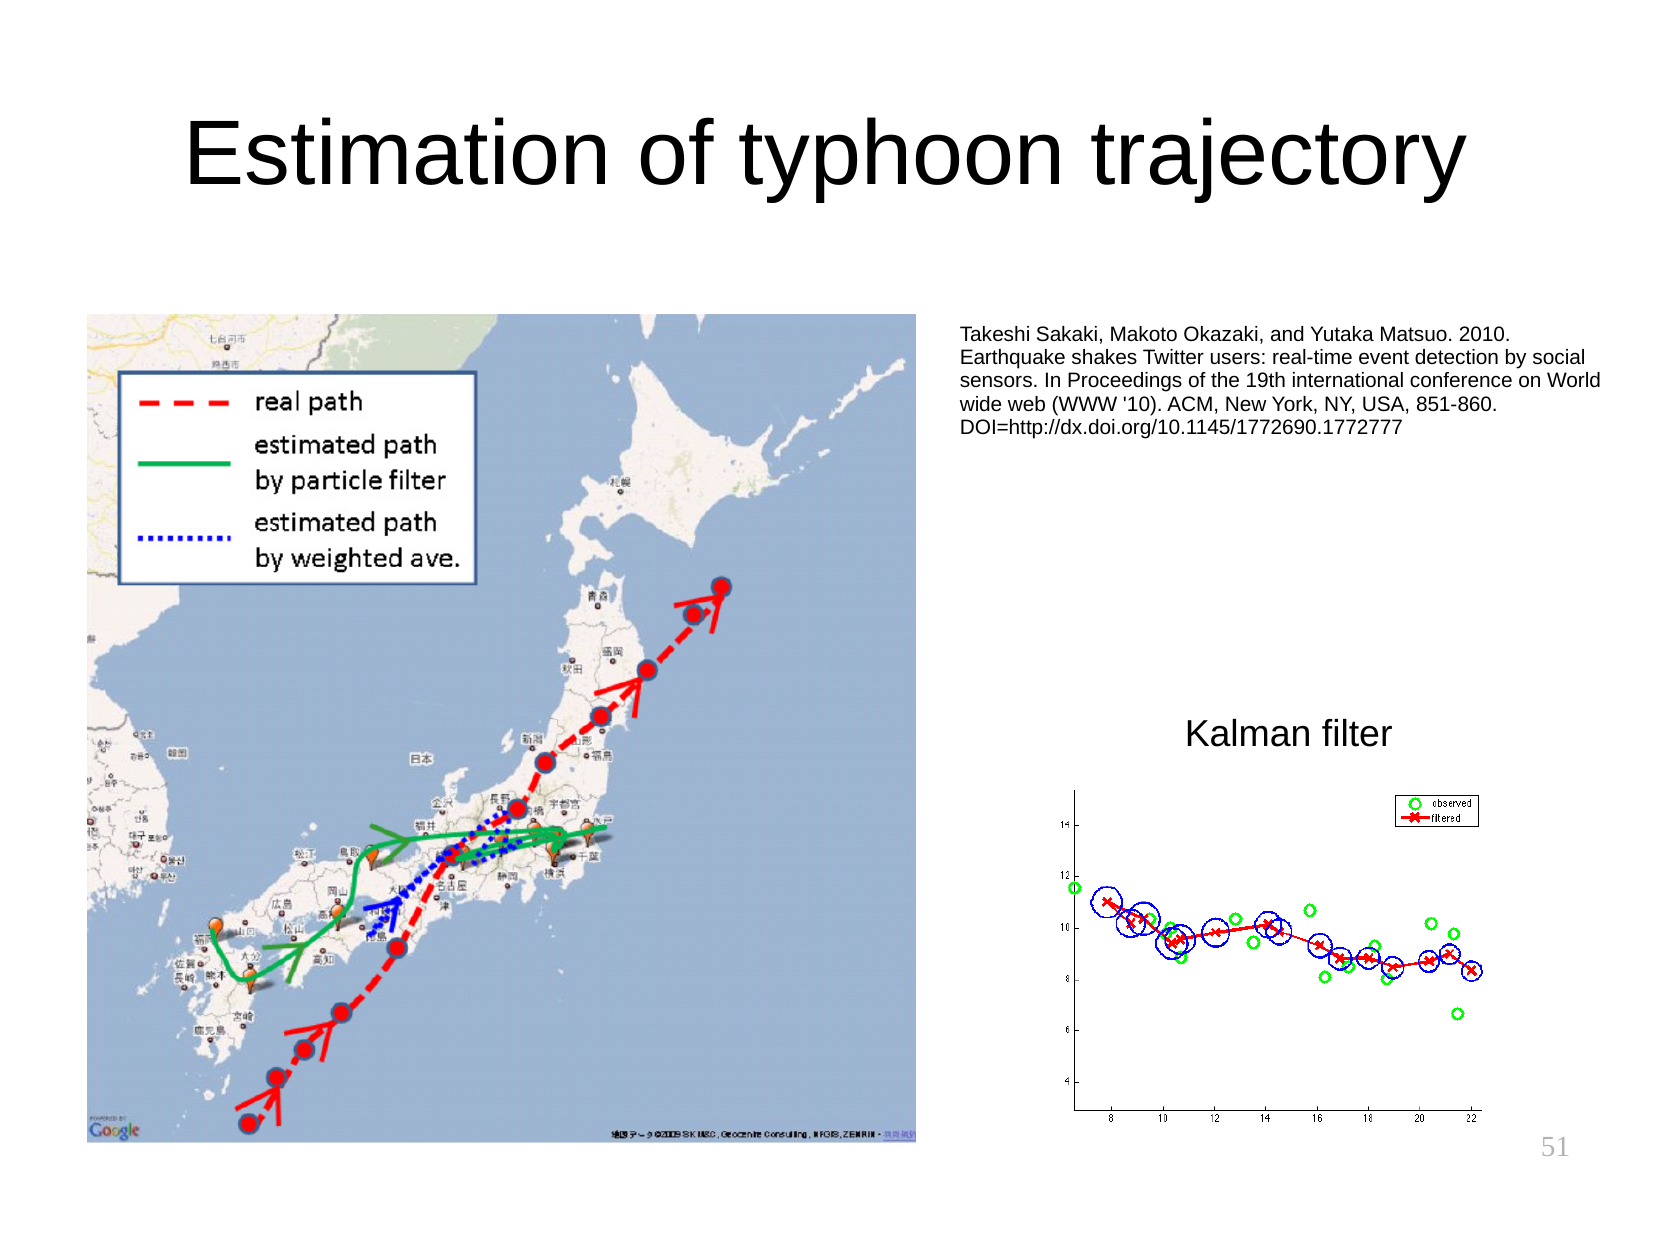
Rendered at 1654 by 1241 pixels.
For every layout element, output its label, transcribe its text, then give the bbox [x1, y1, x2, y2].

text_box Takeshi Sakaki, Makoto Okazaki, and Yutaka Matsuo. 2010. Earthquake shakes Twitter users: real-time event detection by social sensors. In Proceedings of the 19th international conference on World wide web (WWW '10). ACM, New York, NY, USA, 851-860. DOI=http://dx.doi.org/10.1145/1772690.1772777 [945, 315, 1636, 448]
picture [1005, 760, 1531, 1154]
title Estimation of typhoon trajectory [82, 49, 1571, 257]
text_box Kalman filter [1170, 705, 1408, 762]
picture [87, 314, 916, 1144]
